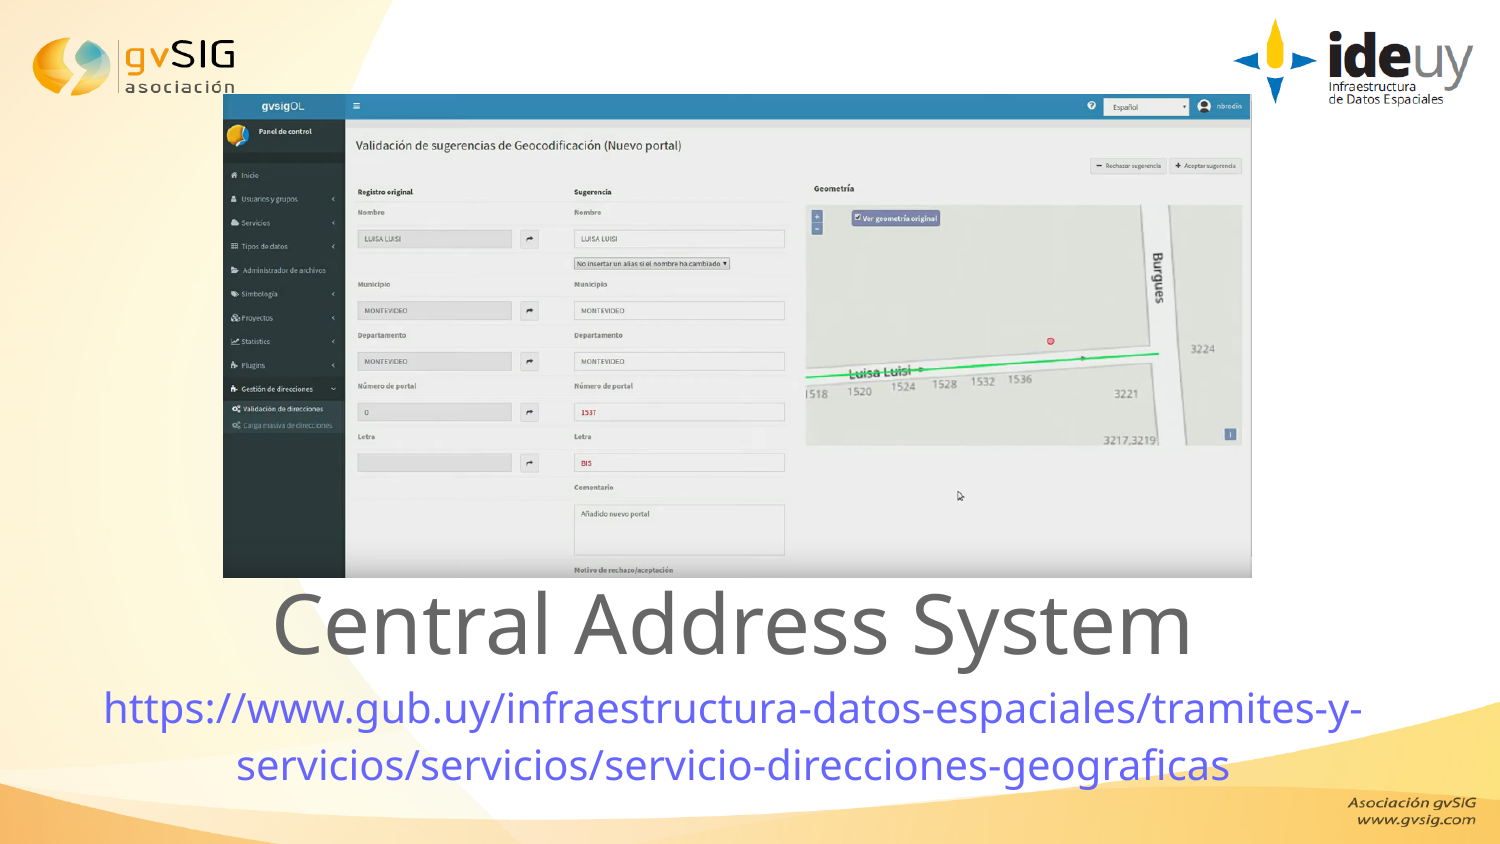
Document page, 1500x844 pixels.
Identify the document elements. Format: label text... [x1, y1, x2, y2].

picture [0, 0, 1500, 844]
title Central Address System https://www.gub.uy/infraestructura-datos-espaciales/tramites-y-servicios/servicios/servicio-direcciones-geograficas [47, 579, 1420, 779]
